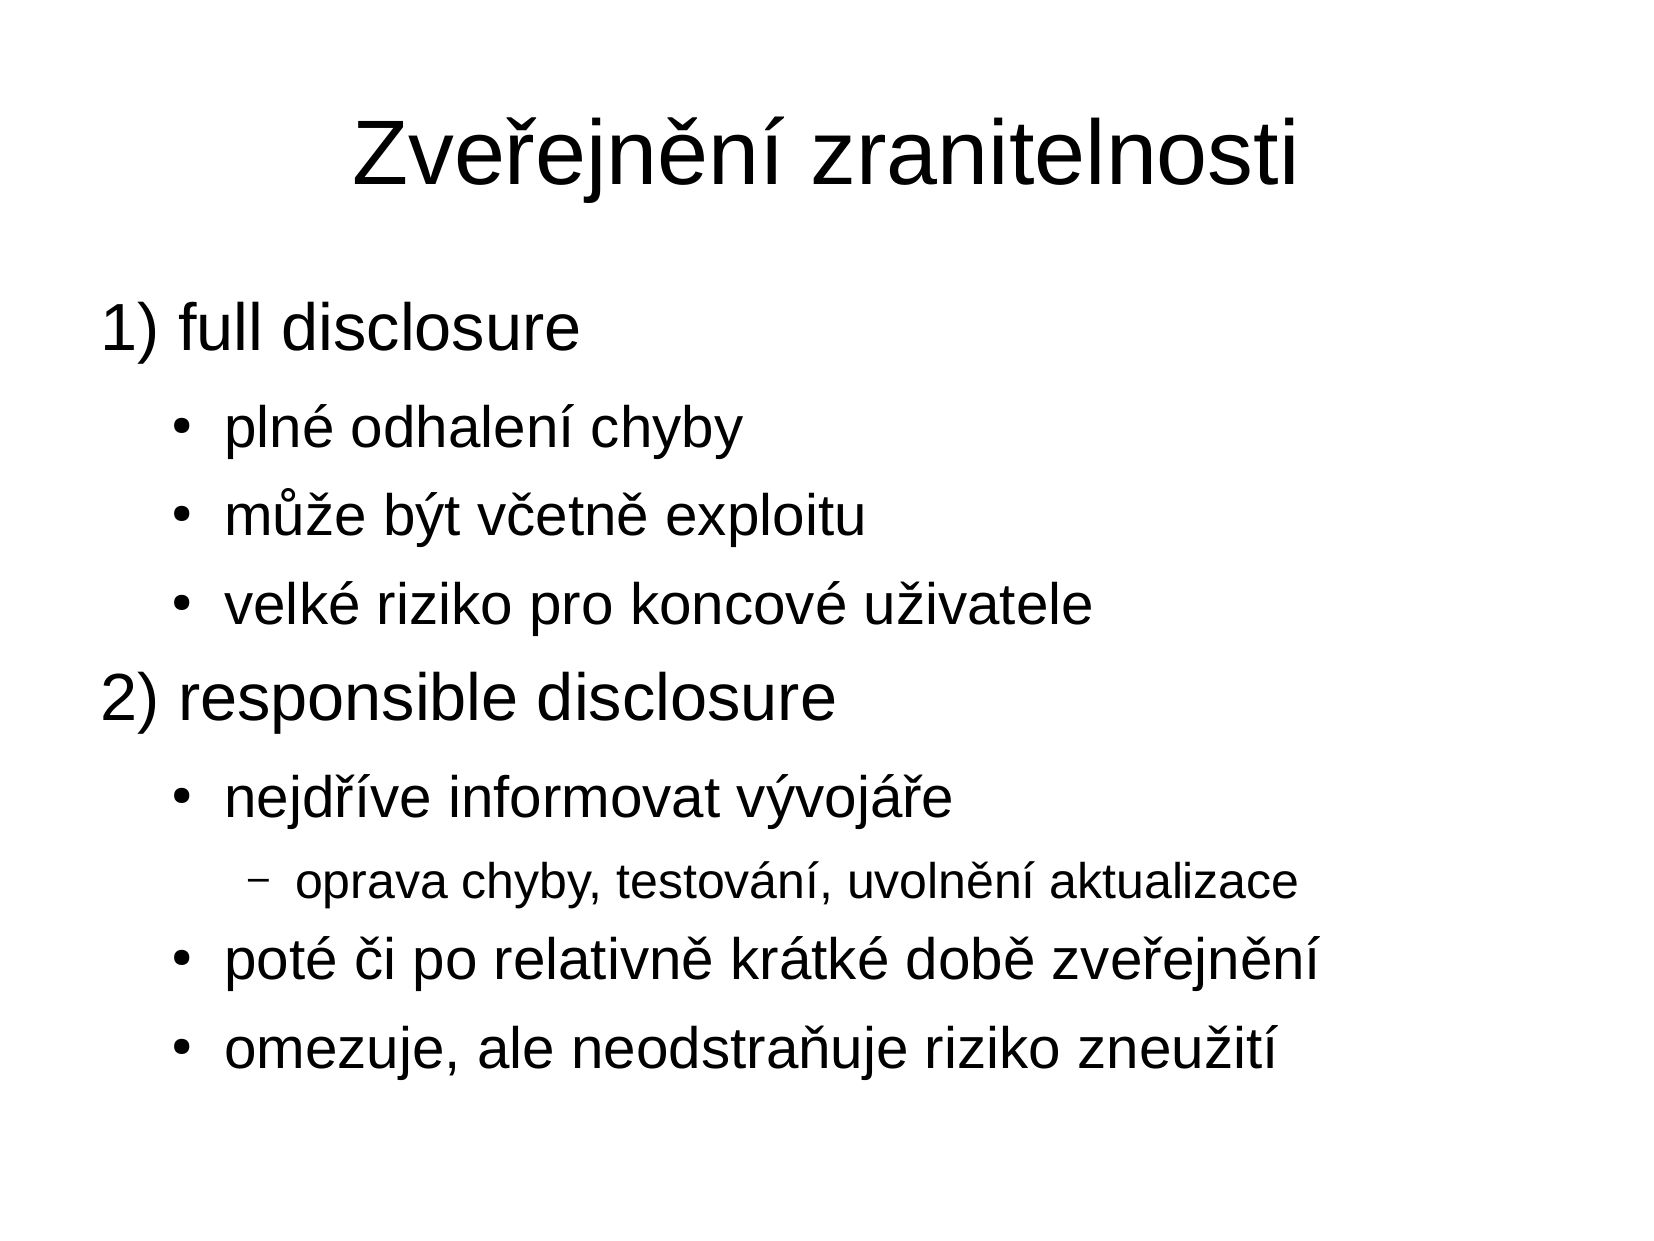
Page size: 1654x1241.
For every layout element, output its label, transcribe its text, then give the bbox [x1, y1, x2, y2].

title Zveřejnění zranitelnosti [82, 49, 1571, 257]
list full disclosure plné odhalení chyby může být včetně exploitu velké riziko pro koncové uživatele responsible disclosure nejdříve informovat vývojáře oprava chyby, testování, uvolnění aktualizace poté či po relativně krátké době zveřejnění omezuje, ale neodstraňuje riziko zneužití [82, 290, 1571, 1109]
